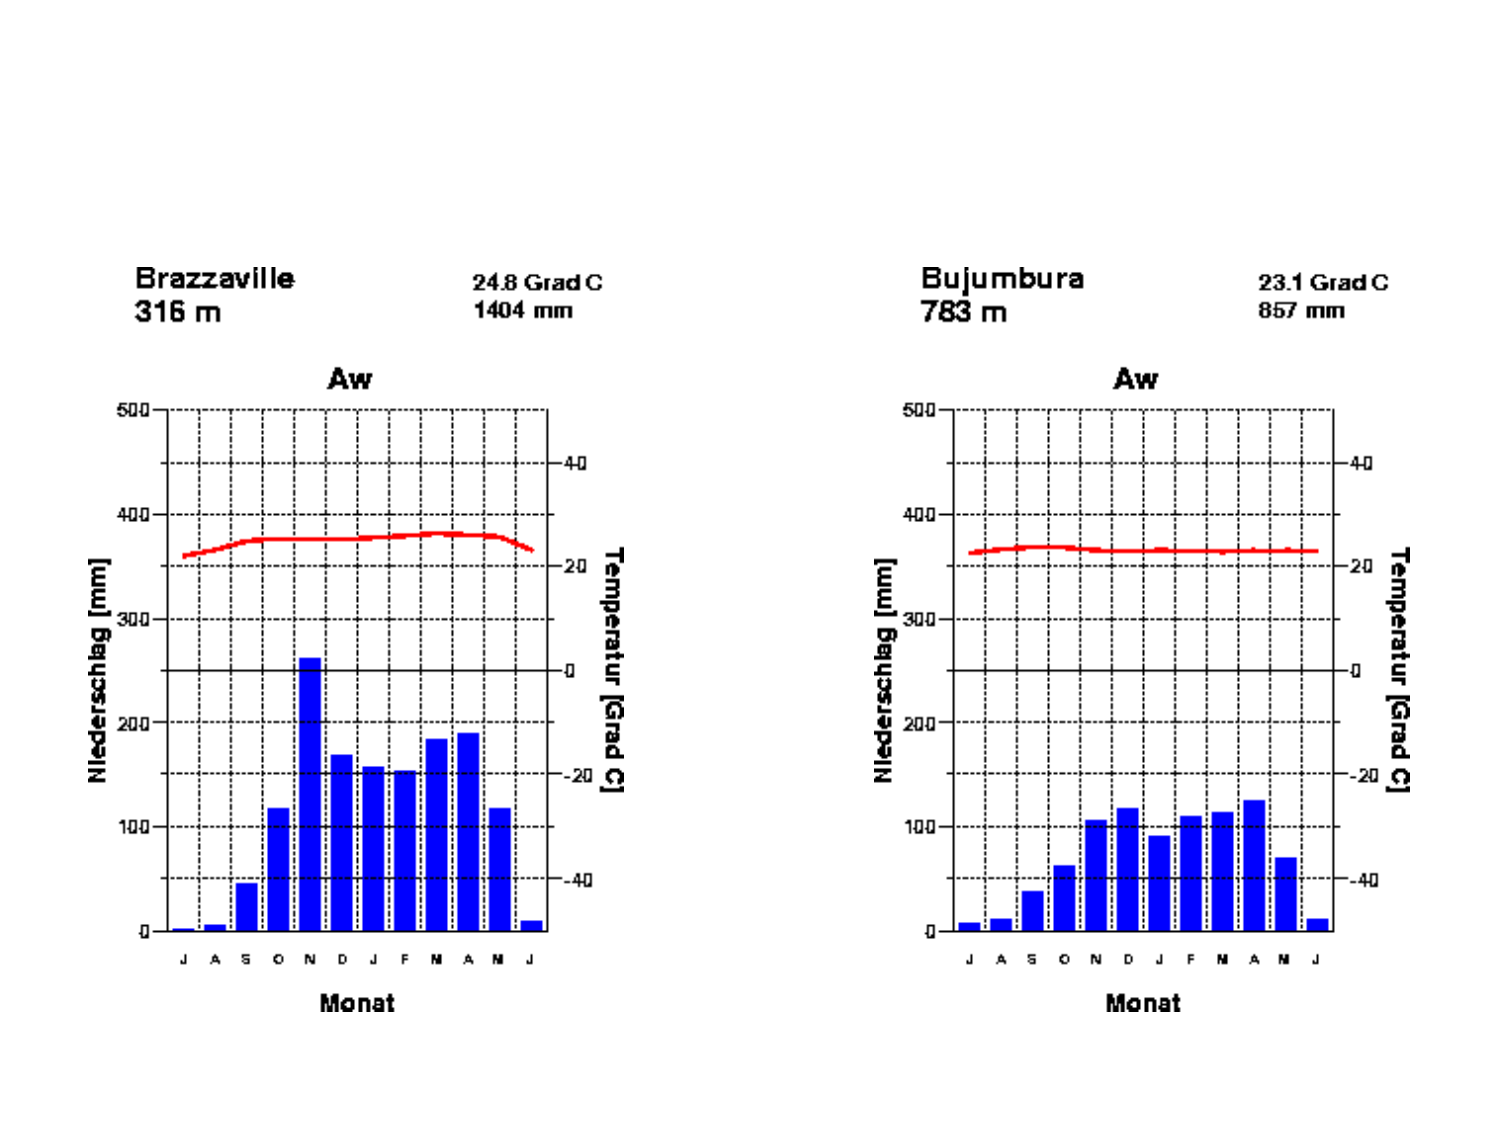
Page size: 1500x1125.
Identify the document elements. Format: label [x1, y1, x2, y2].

picture [874, 267, 1410, 1012]
picture [88, 267, 624, 1012]
